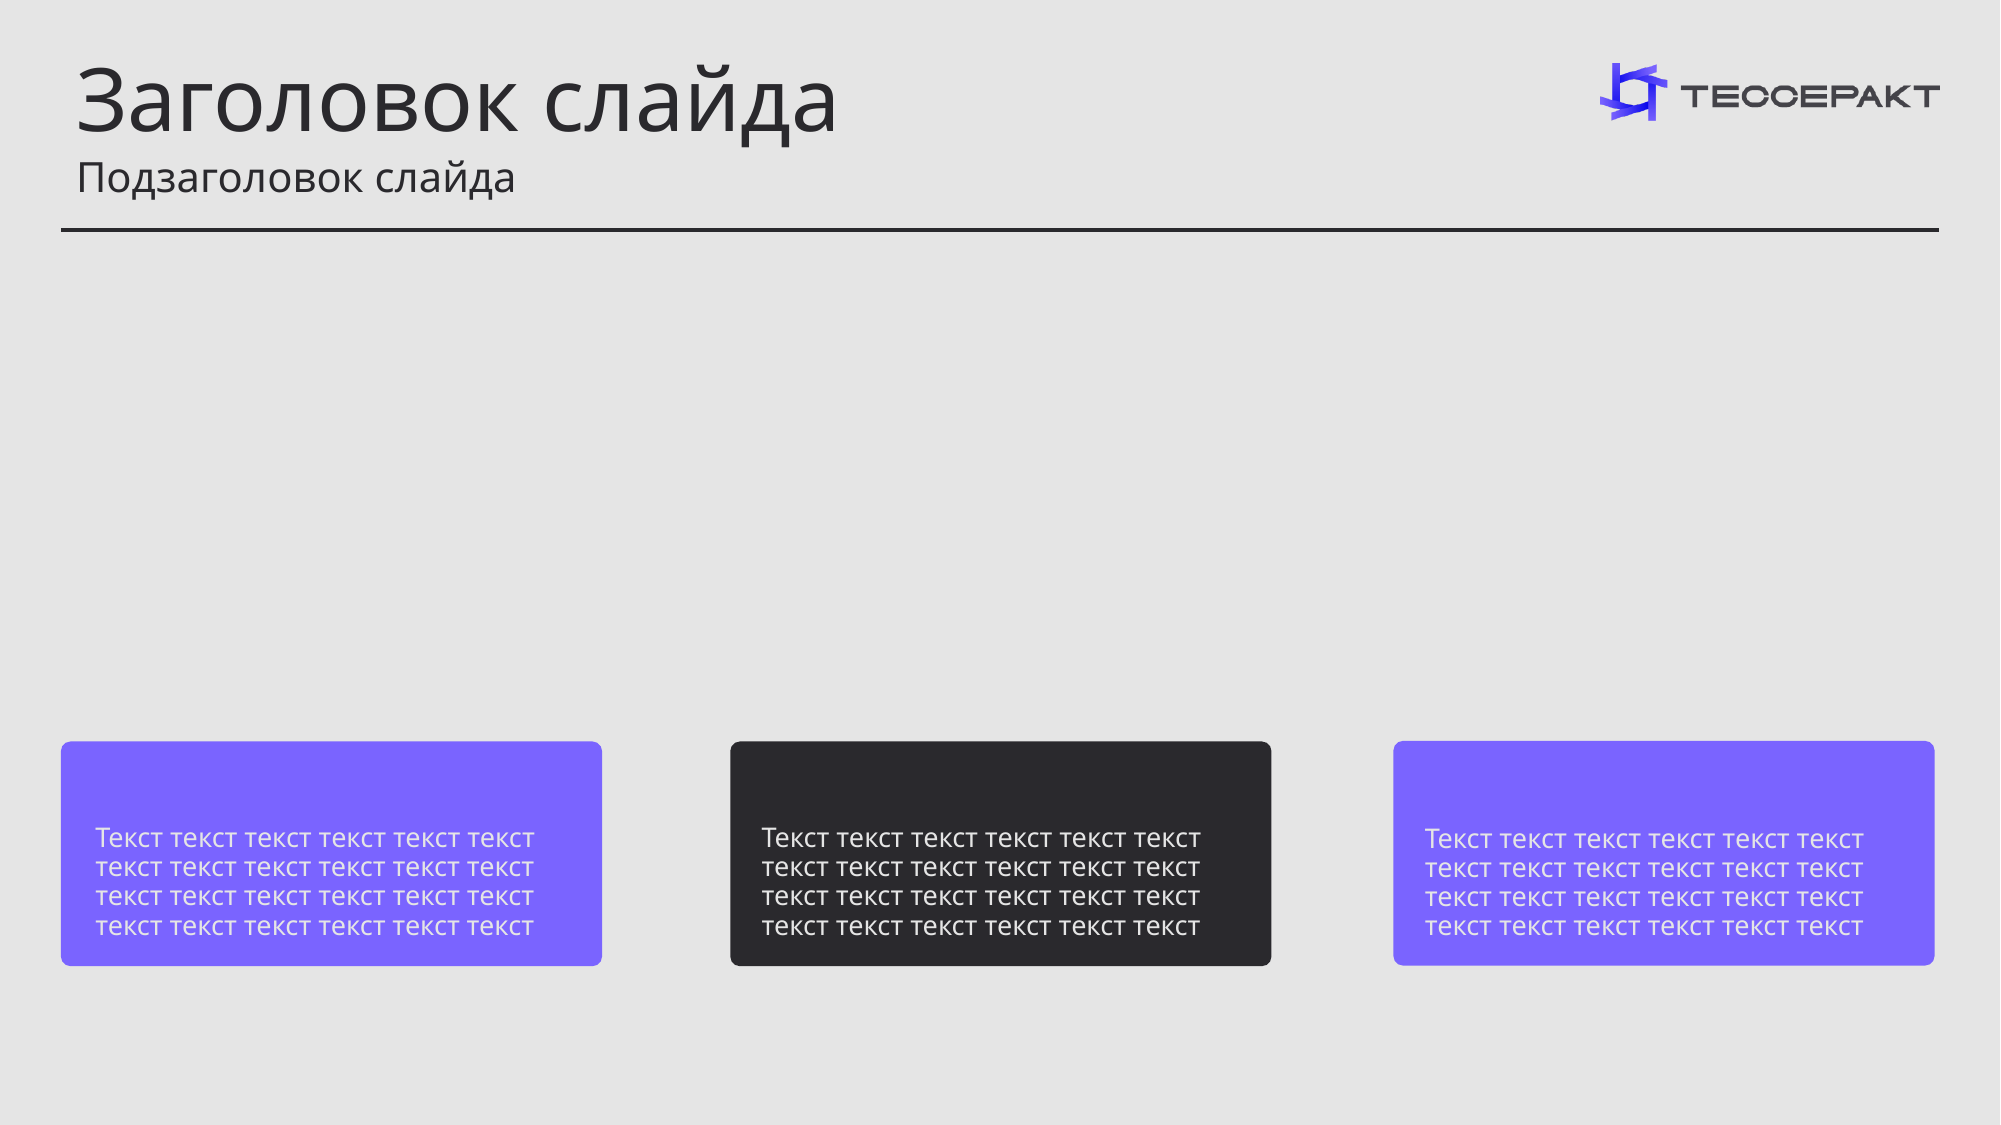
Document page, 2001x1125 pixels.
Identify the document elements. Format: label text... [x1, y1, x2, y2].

text_box [730, 741, 1272, 967]
list Текст текст текст текст текст текст текст текст текст текст текст текст текст текст текст текст текст текст текст текст текст текст текст текст [1409, 817, 1915, 951]
picture [1600, 63, 1940, 121]
text_box [1393, 740, 1935, 966]
list Текст текст текст текст текст текст текст текст текст текст текст текст текст текст текст текст текст текст текст текст текст текст текст текст [746, 816, 1251, 950]
text_box [60, 741, 603, 967]
list Подзаголовок слайда [60, 152, 768, 237]
text_box Заголовок слайда [60, 62, 1445, 158]
list Текст текст текст текст текст текст текст текст текст текст текст текст текст текст текст текст текст текст текст текст текст текст текст текст [80, 816, 585, 950]
